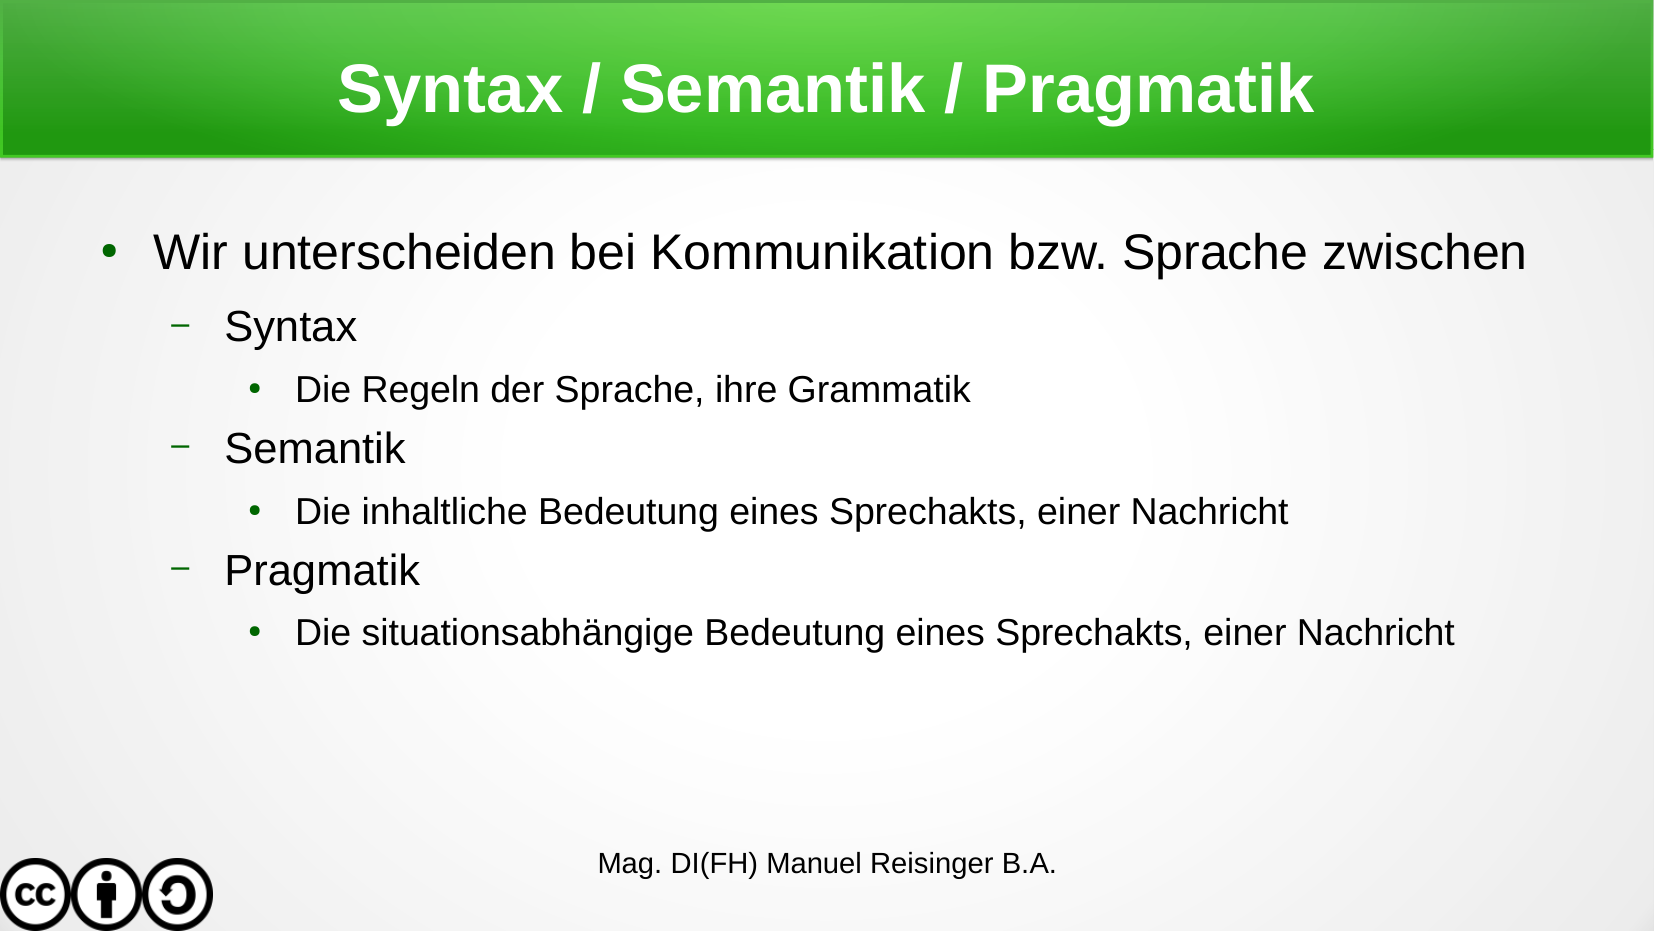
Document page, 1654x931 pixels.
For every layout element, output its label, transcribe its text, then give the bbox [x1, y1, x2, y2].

title Syntax / Semantik / Pragmatik [82, 35, 1571, 142]
picture [0, 858, 213, 931]
list Wir unterscheiden bei Kommunikation bzw. Sprache zwischen Syntax Die Regeln der Sprache, ihre Grammatik Semantik Die inhaltliche Bedeutung eines Sprechakts, einer Nachricht Pragmatik Die situationsabhängige Bedeutung eines Sprechakts, einer Nachricht [82, 224, 1571, 764]
